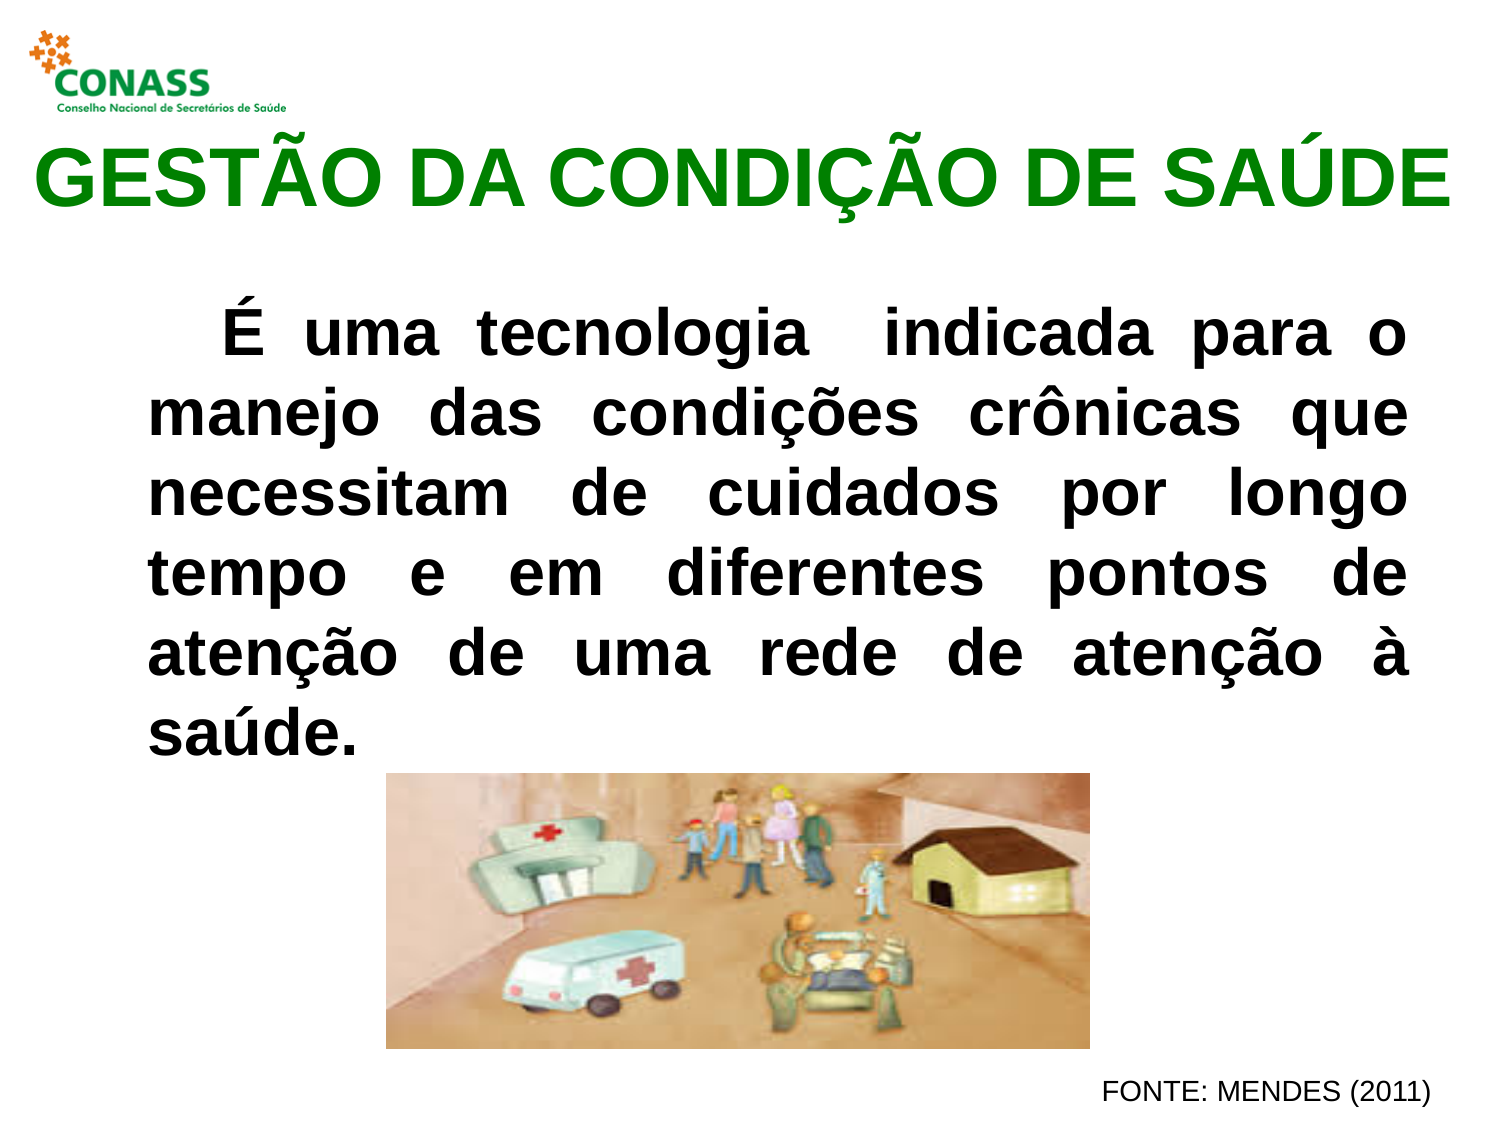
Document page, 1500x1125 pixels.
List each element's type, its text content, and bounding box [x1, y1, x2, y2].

picture [29, 30, 286, 112]
list É uma tecnologia indicada para o manejo das condições crônicas que necessitam de cuidados por longo tempo e em diferentes pontos de atenção de uma rede de atenção à saúde. [76, 281, 1425, 1091]
title GESTÃO DA CONDIÇÃO DE SAÚDE [0, 79, 1500, 268]
picture [386, 773, 1090, 1049]
text_box FONTE: MENDES (2011) [584, 1065, 1447, 1116]
